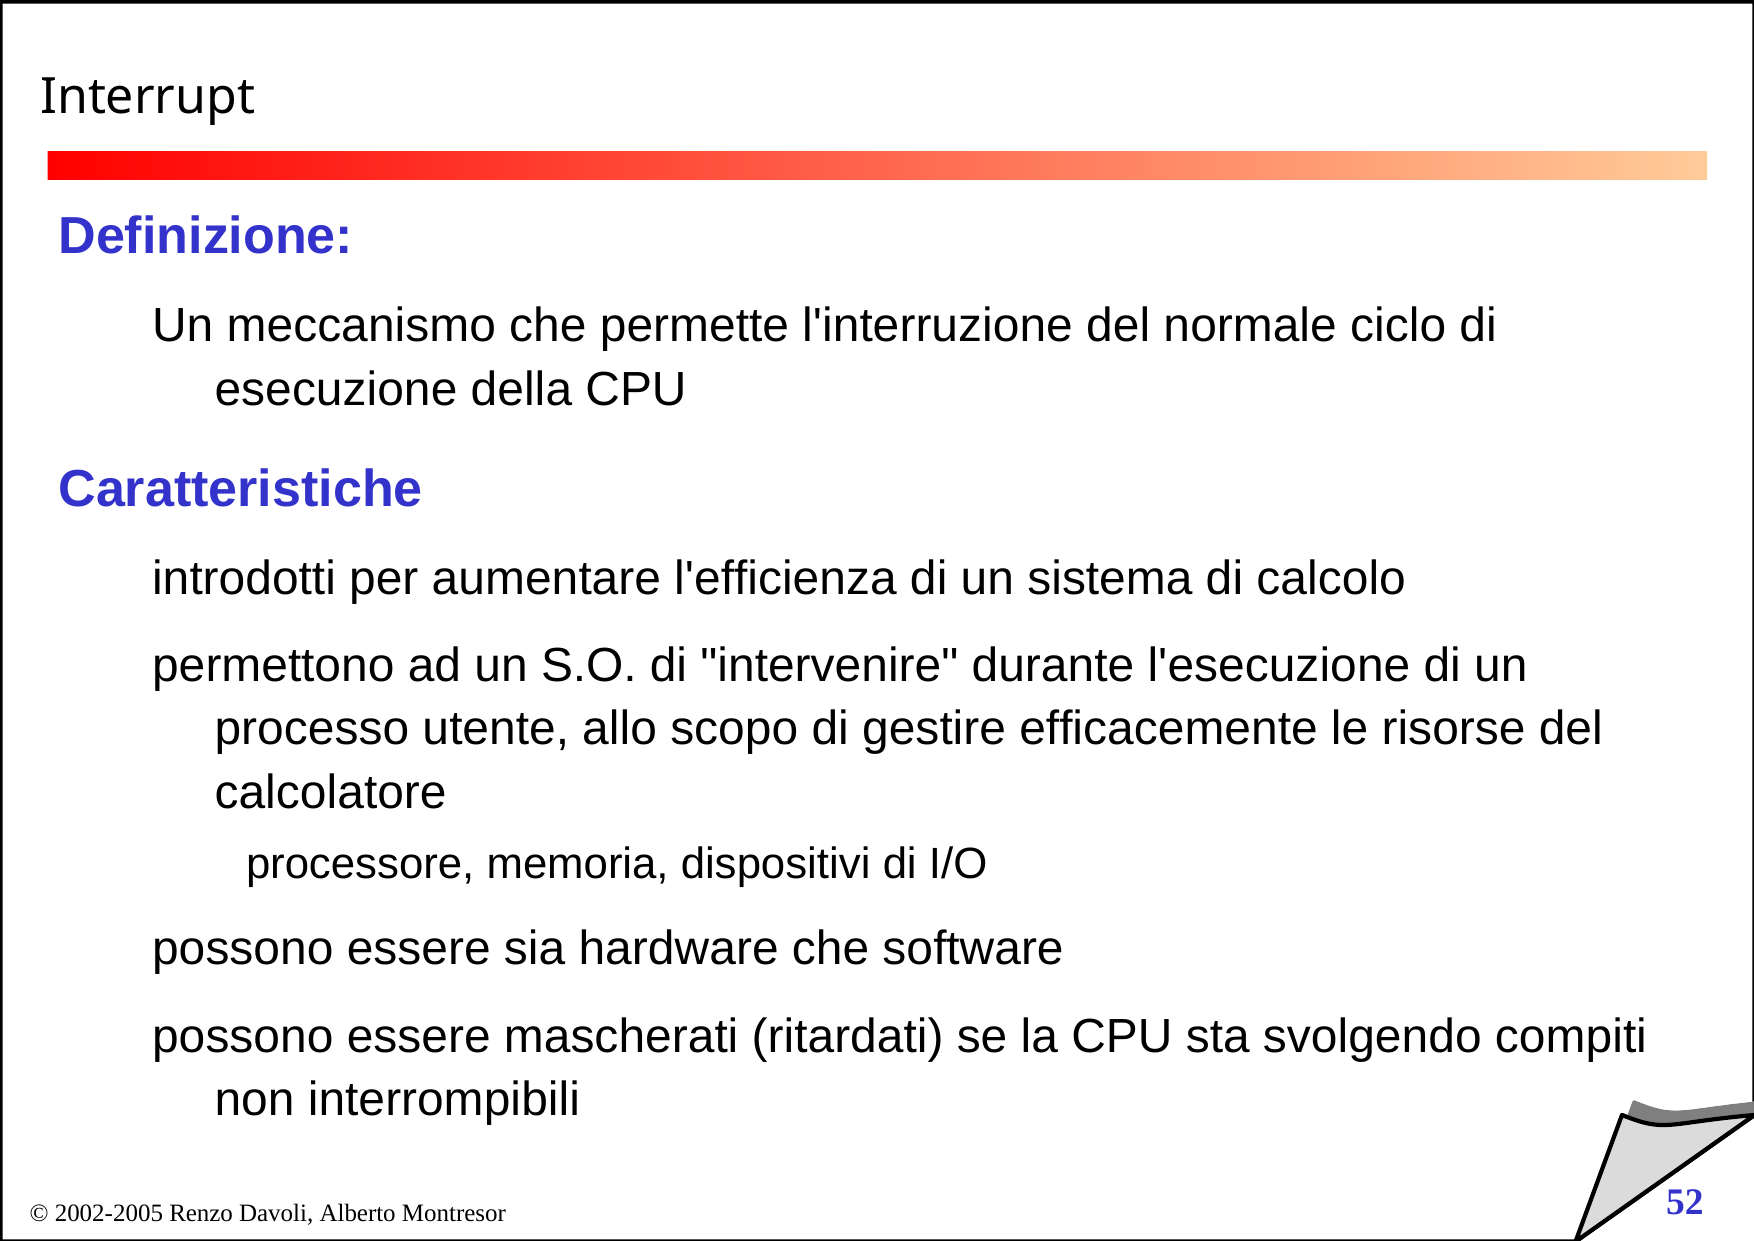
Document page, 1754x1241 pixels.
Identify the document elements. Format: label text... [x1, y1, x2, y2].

title Interrupt [40, 49, 1714, 144]
list Definizione: Un meccanismo che permette l'interruzione del normale ciclo di esecuzione della CPU Caratteristiche introdotti per aumentare l'efficienza di un sistema di calcolo permettono ad un S.O. di "intervenire" durante l'esecuzione di un processo utente, allo scopo di gestire efficacemente le risorse del calcolatore processore, memoria, dispositivi di I/O possono essere sia hardware che software possono essere mascherati (ritardati) se la CPU sta svolgendo compiti non interrompibili [58, 206, 1696, 1150]
